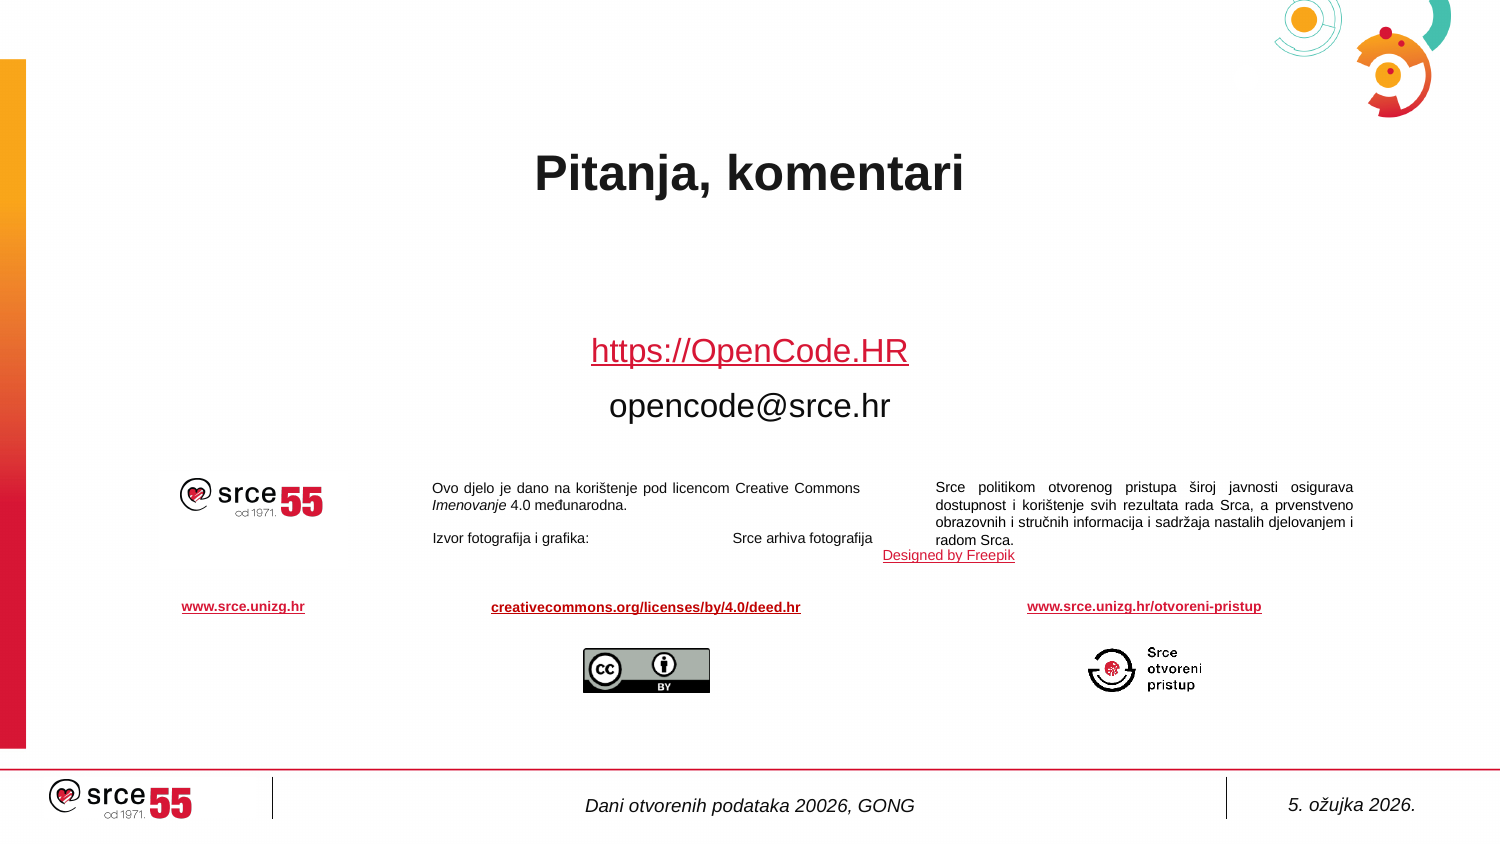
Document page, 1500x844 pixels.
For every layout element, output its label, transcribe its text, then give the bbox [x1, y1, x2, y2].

footer Dani otvorenih podataka 20026, GONG [338, 782, 1162, 828]
text_box https://OpenCode.HR opencode@srce.hr [187, 321, 1313, 446]
picture [0, 0, 1500, 844]
slide_number 5. ožujka 2026. [1254, 781, 1451, 827]
text_box Izvor fotografija i grafika: Srce arhiva fotografija Designed by Freepik [417, 521, 1030, 572]
text_box Pitanja, komentari [187, 61, 1313, 287]
